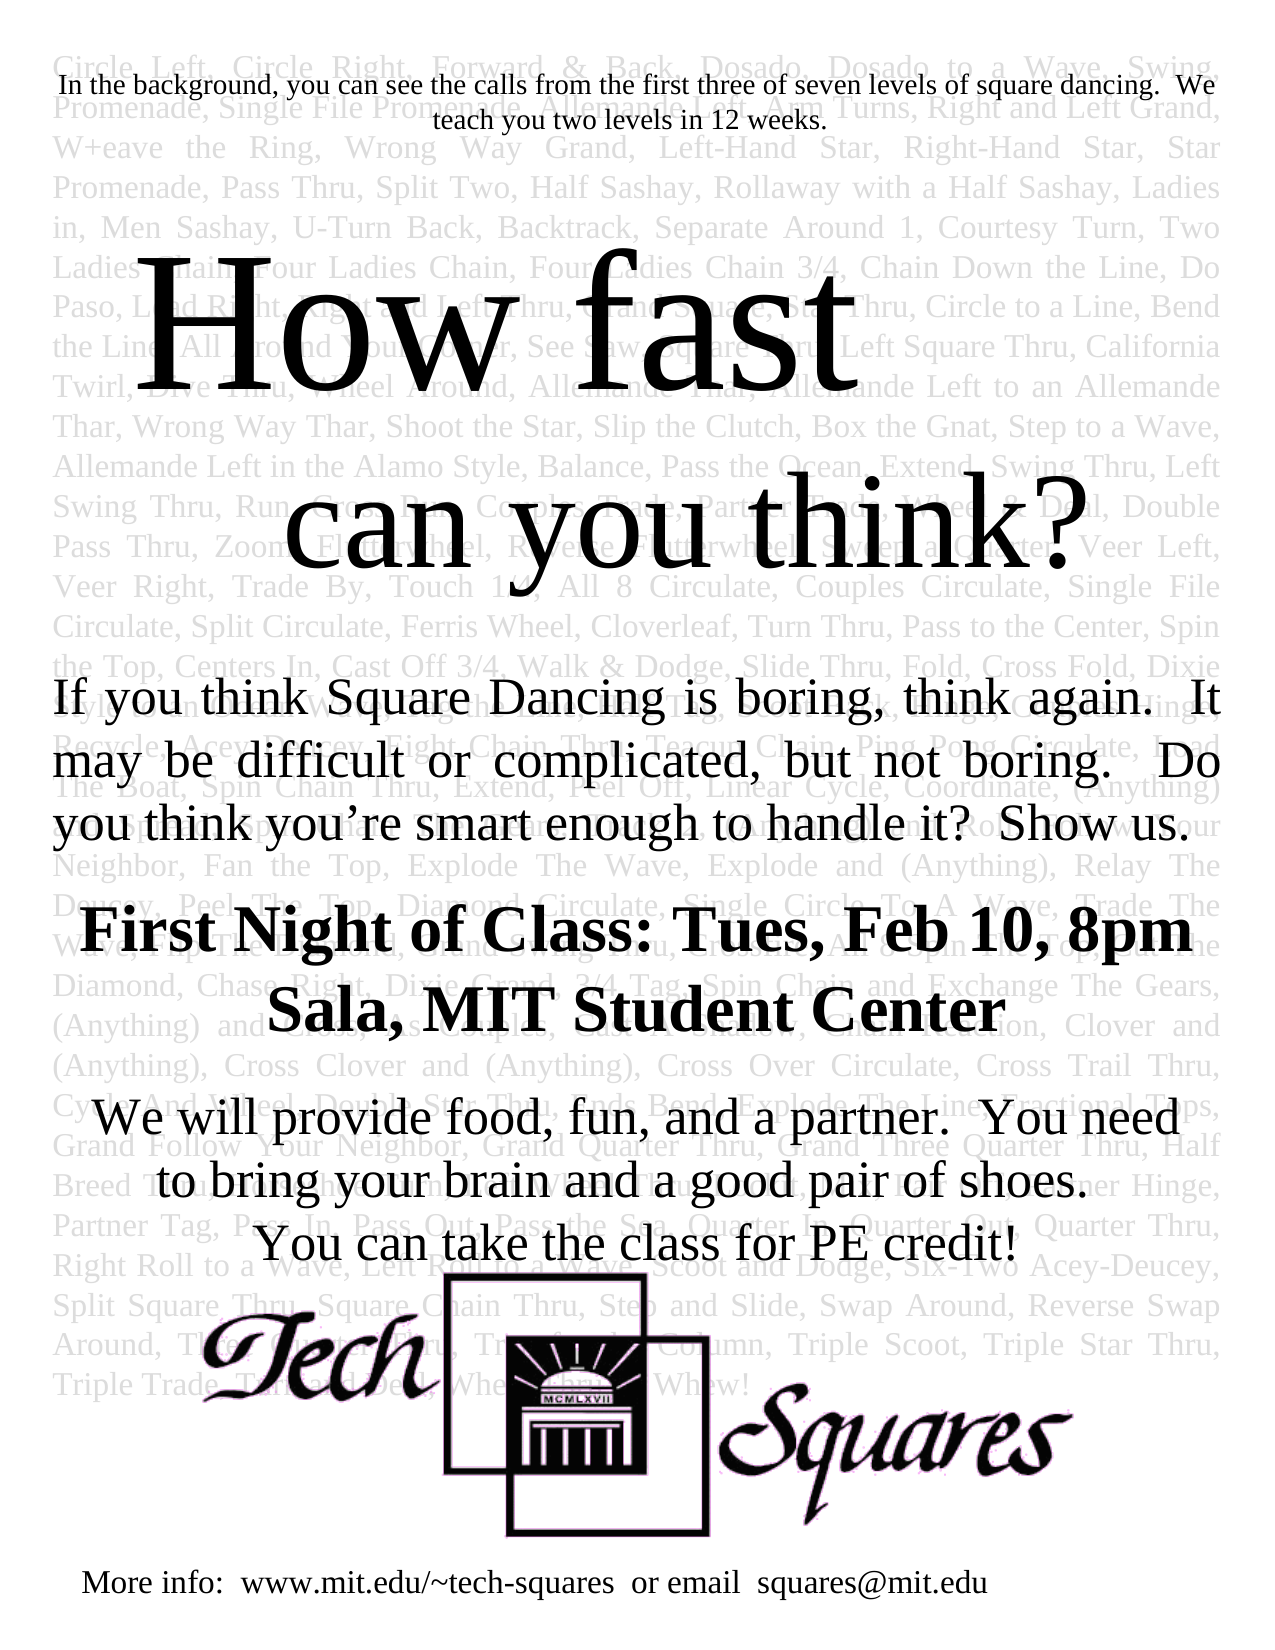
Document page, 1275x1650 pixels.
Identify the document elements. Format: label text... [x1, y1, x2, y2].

text_box More info: www.mit.edu/~tech-squares or email squares@mit.edu [66, 1533, 1207, 1612]
text_box If you think Square Dancing is boring, think again. It may be difficult or complicated, but not boring. Do you think you’re smart enough to handle it? Show us. [37, 654, 1238, 859]
text_box We will provide food, fun, and a partner. You need to bring your brain and a good pair of shoes. You can take the class for PE credit! [69, 1074, 1204, 1279]
text_box In the background, you can see the calls from the first three of seven levels of square dancing. We teach you two levels in 12 weeks. [37, 57, 1238, 144]
text_box Circle Left, Circle Right, Forward & Back, Dosado, Dosado to a Wave, Swing, Promenade, Single File Promenade, Allemande Left, Arm Turns, Right and Left Grand, W+eave the Ring, Wrong Way Grand, Left-Hand Star, Right-Hand Star, Star Promenade, Pass Thru, Split Two, Half Sashay, Rollaway with a Half Sashay, Ladies in, Men Sashay, U-Turn Back, Backtrack, Separate Around 1, Courtesy Turn, Two Ladies Chain, Four Ladies Chain, Four Ladies Chain 3/4, Chain Down the Line, Do Paso, Lead Right, Right and Left Thru, Grand Square, Star Thru, Circle to a Line, Bend the Line, All Around Your Corner, See Saw, Square Thru, Left Square Thru, California Twirl, Dive Thru, Wheel Around, Allemande Thar, Allemande Left to an Allemande Thar, Wrong Way Thar, Shoot the Star, Slip the Clutch, Box the Gnat, Step to a Wave, Allemande Left in the Alamo Style, Balance, Pass the Ocean, Extend, Swing Thru, Left Swing Thru, Run, Cross Run, Couples Trade, Partner Trade, Wheel & Deal, Double Pass Thru, Zoom, Flutterwheel, Reverse Flutterwheel, Sweep a Quarter, Veer Left, Veer Right, Trade By, Touch 1/4, All 8 Circulate, Couples Circulate, Single File Circulate, Split Circulate, Ferris Wheel, Cloverleaf, Turn Thru, Pass to the Center, Spin the Top, Centers In, Cast Off 3/4, Walk & Dodge, Slide Thru, Fold, Cross Fold, Dixie Style to an Ocean Wave, Tag the Line, Half Tag, Scoot Back, Hinge, Couples Hinge, Recycle, Acey Deucey, Eight Chain Thru, Teacup Chain, Ping Pong Circulate, Load The Boat, Spin Chain Thru, Extend, Peel Off, Linear Cycle, Coordinate, (Anything) and Spread, Spin Chain The Gears, Track 2, (Anything) and Roll, Follow Your Neighbor, Fan the Top, Explode The Wave, Explode and (Anything), Relay The Deucey, Peel The Top, Diamond Circulate, Single Circle To A Wave, Trade The Wave, Flip The Diamond, Grand Swing Thru, Crossfire, All 8 Spin The Top, Cut The Diamond, Chase Right, Dixie Grand, 3/4 Tag, Spin Chain and Exchange The Gears, (Anything) and Cross, As Couples, Cast A Shadow, Chain Reaction, Clover and (Anything), Cross Clover and (Anything), Cross Over Circulate, Cross Trail Thru, Cycle And Wheel, Double Star Thru, Ends Bend, Explode The Line, Fractional Tops, Grand Follow Your Neighbor, Grand Quarter Thru, Grand Three Quarter Thru, Half Breed Thru, Horseshoe Turn, Left Wheel Thru, Lockit, Mix, Pair Off, Partner Hinge, Partner Tag, Pass In, Pass Out, Pass the Sea, Quarter In, Quarter Out, Quarter Thru, Right Roll to a Wave, Left Roll to a Wave, Scoot and Dodge, Six-Two Acey-Deucey, Split Square Thru, Square Chain Thru, Step and Slide, Swap Around, Reverse Swap Around, Three Quarter Thru, Transfer the Column, Triple Scoot, Triple Star Thru, Triple Trade, Turn and Deal, Wheel Thru. , Whew! [37, 1053, 197, 1411]
picture [197, 1279, 1078, 1533]
text_box Circle Left, Circle Right, Forward & Back, Dosado, Dosado to a Wave, Swing, Promenade, Single File Promenade, Allemande Left, Arm Turns, Right and Left Grand, W+eave the Ring, Wrong Way Grand, Left-Hand Star, Right-Hand Star, Star Promenade, Pass Thru, Split Two, Half Sashay, Rollaway with a Half Sashay, Ladies in, Men Sashay, U-Turn Back, Backtrack, Separate Around 1, Courtesy Turn, Two Ladies Chain, Four Ladies Chain, Four Ladies Chain 3/4, Chain Down the Line, Do Paso, Lead Right, Right and Left Thru, Grand Square, Star Thru, Circle to a Line, Bend the Line, All Around Your Corner, See Saw, Square Thru, Left Square Thru, California Twirl, Dive Thru, Wheel Around, Allemande Thar, Allemande Left to an Allemande Thar, Wrong Way Thar, Shoot the Star, Slip the Clutch, Box the Gnat, Step to a Wave, Allemande Left in the Alamo Style, Balance, Pass the Ocean, Extend, Swing Thru, Left Swing Thru, Run, Cross Run, Couples Trade, Partner Trade, Wheel & Deal, Double Pass Thru, Zoom, Flutterwheel, Reverse Flutterwheel, Sweep a Quarter, Veer Left, Veer Right, Trade By, Touch 1/4, All 8 Circulate, Couples Circulate, Single File Circulate, Split Circulate, Ferris Wheel, Cloverleaf, Turn Thru, Pass to the Center, Spin the Top, Centers In, Cast Off 3/4, Walk & Dodge, Slide Thru, Fold, Cross Fold, Dixie Style to an Ocean Wave, Tag the Line, Half Tag, Scoot Back, Hinge, Couples Hinge, Recycle, Acey Deucey, Eight Chain Thru, Teacup Chain, Ping Pong Circulate, Load The Boat, Spin Chain Thru, Extend, Peel Off, Linear Cycle, Coordinate, (Anything) and Spread, Spin Chain The Gears, Track 2, (Anything) and Roll, Follow Your Neighbor, Fan the Top, Explode The Wave, Explode and (Anything), Relay The Deucey, Peel The Top, Diamond Circulate, Single Circle To A Wave, Trade The Wave, Flip The Diamond, Grand Swing Thru, Crossfire, All 8 Spin The Top, Cut The Diamond, Chase Right, Dixie Grand, 3/4 Tag, Spin Chain and Exchange The Gears, (Anything) and Cross, As Couples, Cast A Shadow, Chain Reaction, Clover and (Anything), Cross Clover and (Anything), Cross Over Circulate, Cross Trail Thru, Cycle And Wheel, Double Star Thru, Ends Bend, Explode The Line, Fractional Tops, Grand Follow Your Neighbor, Grand Quarter Thru, Grand Three Quarter Thru, Half Breed Thru, Horseshoe Turn, Left Wheel Thru, Lockit, Mix, Pair Off, Partner Hinge, Partner Tag, Pass In, Pass Out, Pass the Sea, Quarter In, Quarter Out, Quarter Thru, Right Roll to a Wave, Left Roll to a Wave, Scoot and Dodge, Six-Two Acey-Deucey, Split Square Thru, Square Chain Thru, Step and Slide, Swap Around, Reverse Swap Around, Three Quarter Thru, Transfer the Column, Triple Scoot, Triple Star Thru, Triple Trade, Turn and Deal, Wheel Thru. , Whew! [1078, 1053, 1238, 1411]
text_box Circle Left, Circle Right, Forward & Back, Dosado, Dosado to a Wave, Swing, Promenade, Single File Promenade, Allemande Left, Arm Turns, Right and Left Grand, W+eave the Ring, Wrong Way Grand, Left-Hand Star, Right-Hand Star, Star Promenade, Pass Thru, Split Two, Half Sashay, Rollaway with a Half Sashay, Ladies in, Men Sashay, U-Turn Back, Backtrack, Separate Around 1, Courtesy Turn, Two Ladies Chain, Four Ladies Chain, Four Ladies Chain 3/4, Chain Down the Line, Do Paso, Lead Right, Right and Left Thru, Grand Square, Star Thru, Circle to a Line, Bend the Line, All Around Your Corner, See Saw, Square Thru, Left Square Thru, California Twirl, Dive Thru, Wheel Around, Allemande Thar, Allemande Left to an Allemande Thar, Wrong Way Thar, Shoot the Star, Slip the Clutch, Box the Gnat, Step to a Wave, Allemande Left in the Alamo Style, Balance, Pass the Ocean, Extend, Swing Thru, Left Swing Thru, Run, Cross Run, Couples Trade, Partner Trade, Wheel & Deal, Double Pass Thru, Zoom, Flutterwheel, Reverse Flutterwheel, Sweep a Quarter, Veer Left, Veer Right, Trade By, Touch 1/4, All 8 Circulate, Couples Circulate, Single File Circulate, Split Circulate, Ferris Wheel, Cloverleaf, Turn Thru, Pass to the Center, Spin the Top, Centers In, Cast Off 3/4, Walk & Dodge, Slide Thru, Fold, Cross Fold, Dixie Style to an Ocean Wave, Tag the Line, Half Tag, Scoot Back, Hinge, Couples Hinge, Recycle, Acey Deucey, Eight Chain Thru, Teacup Chain, Ping Pong Circulate, Load The Boat, Spin Chain Thru, Extend, Peel Off, Linear Cycle, Coordinate, (Anything) and Spread, Spin Chain The Gears, Track 2, (Anything) and Roll, Follow Your Neighbor, Fan the Top, Explode The Wave, Explode and (Anything), Relay The Deucey, Peel The Top, Diamond Circulate, Single Circle To A Wave, Trade The Wave, Flip The Diamond, Grand Swing Thru, Crossfire, All 8 Spin The Top, Cut The Diamond, Chase Right, Dixie Grand, 3/4 Tag, Spin Chain and Exchange The Gears, (Anything) and Cross, As Couples, Cast A Shadow, Chain Reaction, Clover and (Anything), Cross Clover and (Anything), Cross Over Circulate, Cross Trail Thru, Cycle And Wheel, Double Star Thru, Ends Bend, Explode The Line, Fractional Tops, Grand Follow Your Neighbor, Grand Quarter Thru, Grand Three Quarter Thru, Half Breed Thru, Horseshoe Turn, Left Wheel Thru, Lockit, Mix, Pair Off, Partner Hinge, Partner Tag, Pass In, Pass Out, Pass the Sea, Quarter In, Quarter Out, Quarter Thru, Right Roll to a Wave, Left Roll to a Wave, Scoot and Dodge, Six-Two Acey-Deucey, Split Square Thru, Square Chain Thru, Step and Slide, Swap Around, Reverse Swap Around, Three Quarter Thru, Transfer the Column, Triple Scoot, Triple Star Thru, Triple Trade, Turn and Deal, Wheel Thru. , Whew! [37, 144, 1238, 654]
text_box First Night of Class: Tues, Feb 10, 8pm Sala, MIT Student Center [37, 877, 1238, 1053]
text_box How fast can you think? [117, 181, 1174, 603]
